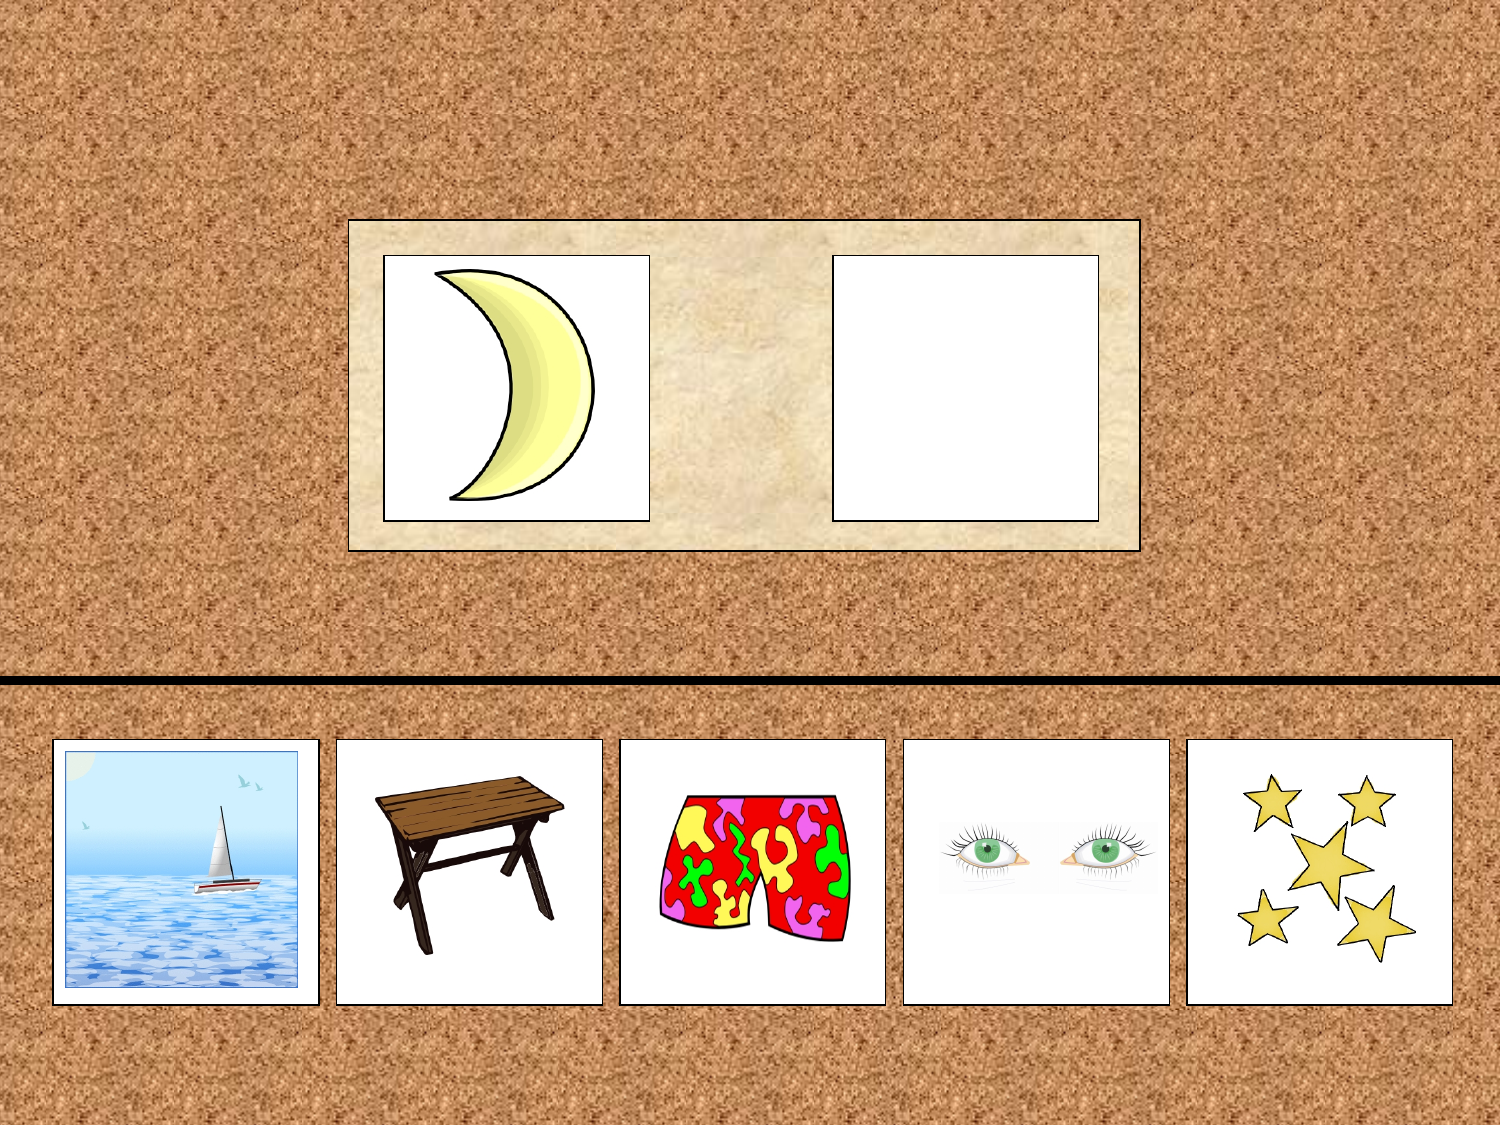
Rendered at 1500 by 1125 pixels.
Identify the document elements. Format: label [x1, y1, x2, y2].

text_box [903, 739, 1170, 1006]
picture [0, 685, 1500, 1125]
text_box [52, 739, 319, 1006]
text_box [619, 739, 886, 1006]
text_box [1186, 739, 1453, 1006]
text_box [348, 219, 1140, 551]
text_box [336, 739, 603, 1006]
picture [0, 0, 1500, 676]
